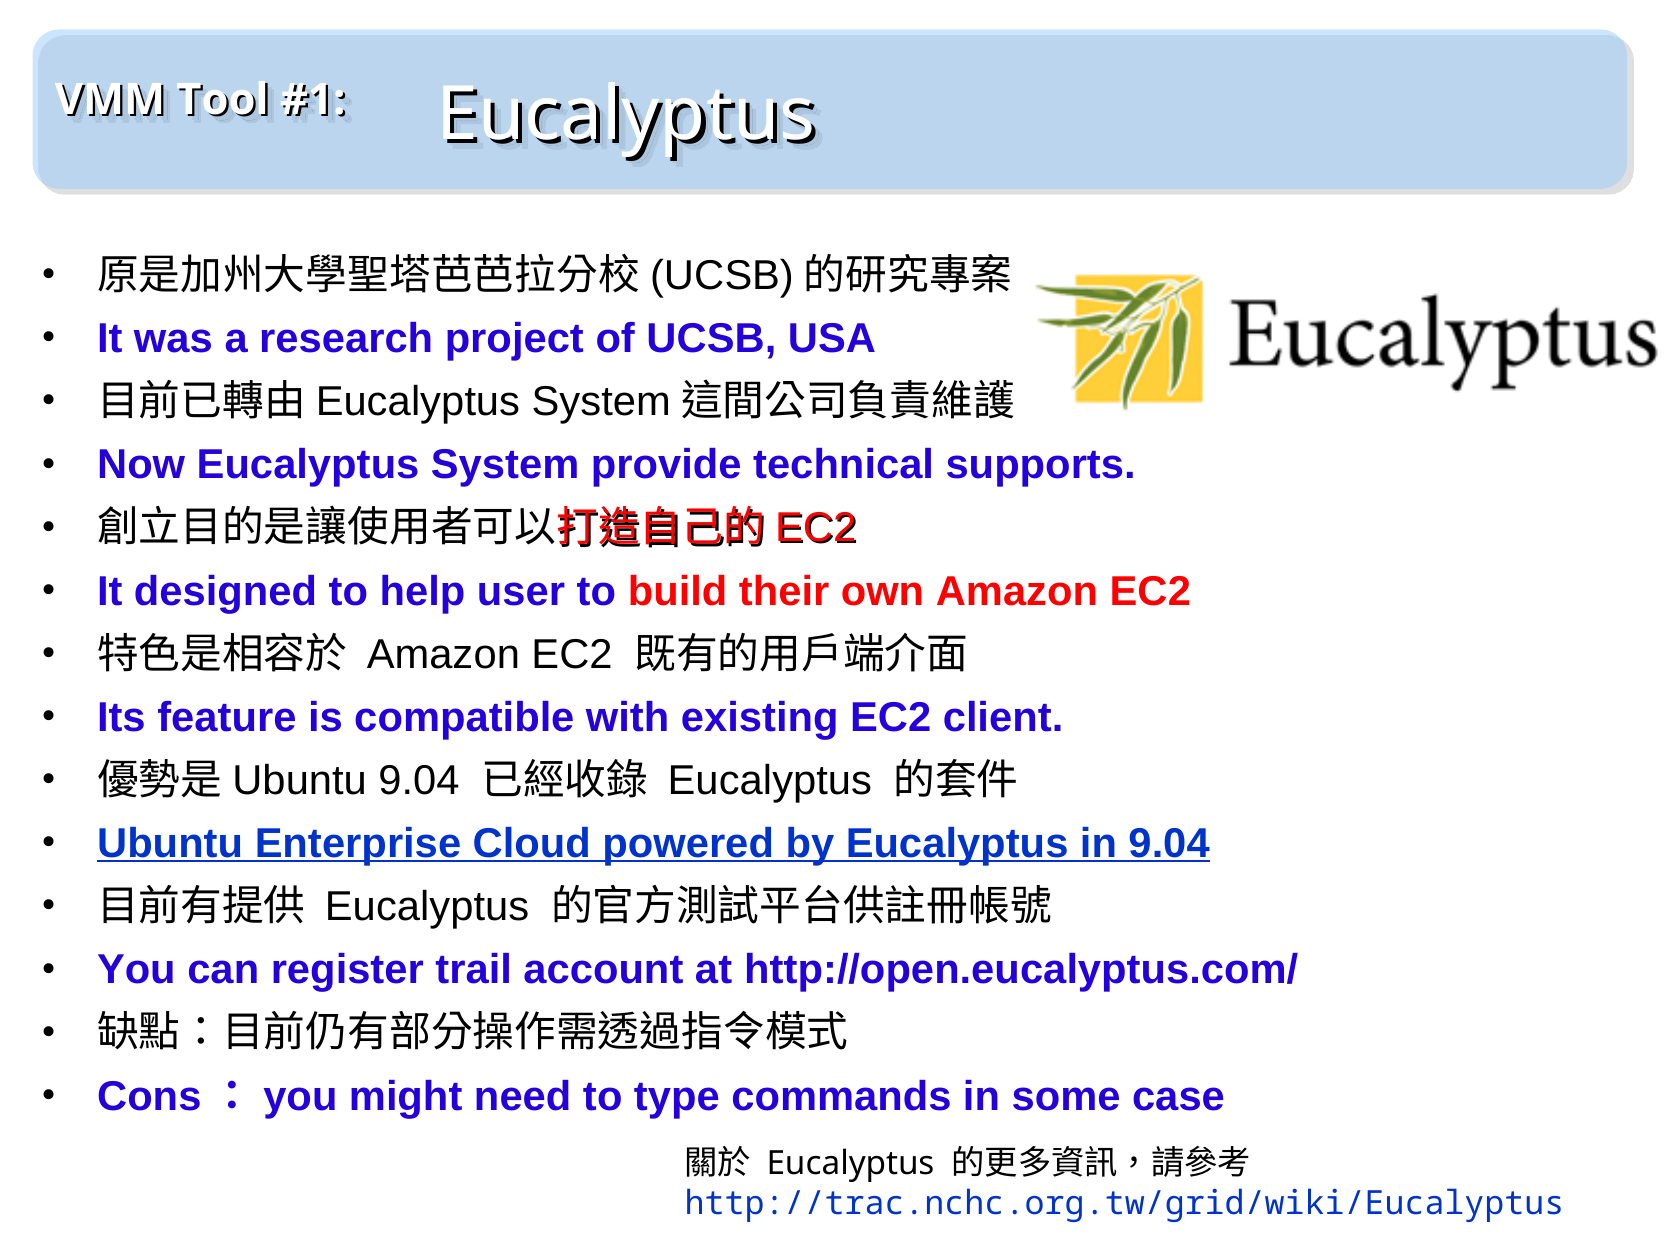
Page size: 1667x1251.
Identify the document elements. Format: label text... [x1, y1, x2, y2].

text_box 關於 Eucalyptus 的更多資訊，請參考 http://trac.nchc.org.tw/grid/wiki/Eucalyptus [664, 1127, 1642, 1235]
text_box 原是加州大學聖塔芭芭拉分校(UCSB)的研究專案 It was a research project of UCSB, USA 目前已轉由Eucalyptus System這間公司負責維護 Now Eucalyptus System provide technical supports. 創立目的是讓使用者可以打造自己的EC2 It designed to help user to build their own Amazon EC2 特色是相容於 Amazon EC2 既有的用戶端介面 Its feature is compatible with existing EC2 client. 優勢是Ubuntu 9.04 已經收錄 Eucalyptus 的套件 Ubuntu Enterprise Cloud powered by Eucalyptus in 9.04 目前有提供 Eucalyptus 的官方測試平台供註冊帳號 You can register trail account at http://open.eucalyptus.com/ 缺點：目前仍有部分操作需透過指令模式 Cons：you might need to type commands in some case [41, 248, 1607, 1071]
picture [1607, 273, 1660, 414]
text_box VMM Tool #1: Eucalyptus [32, 29, 1628, 189]
